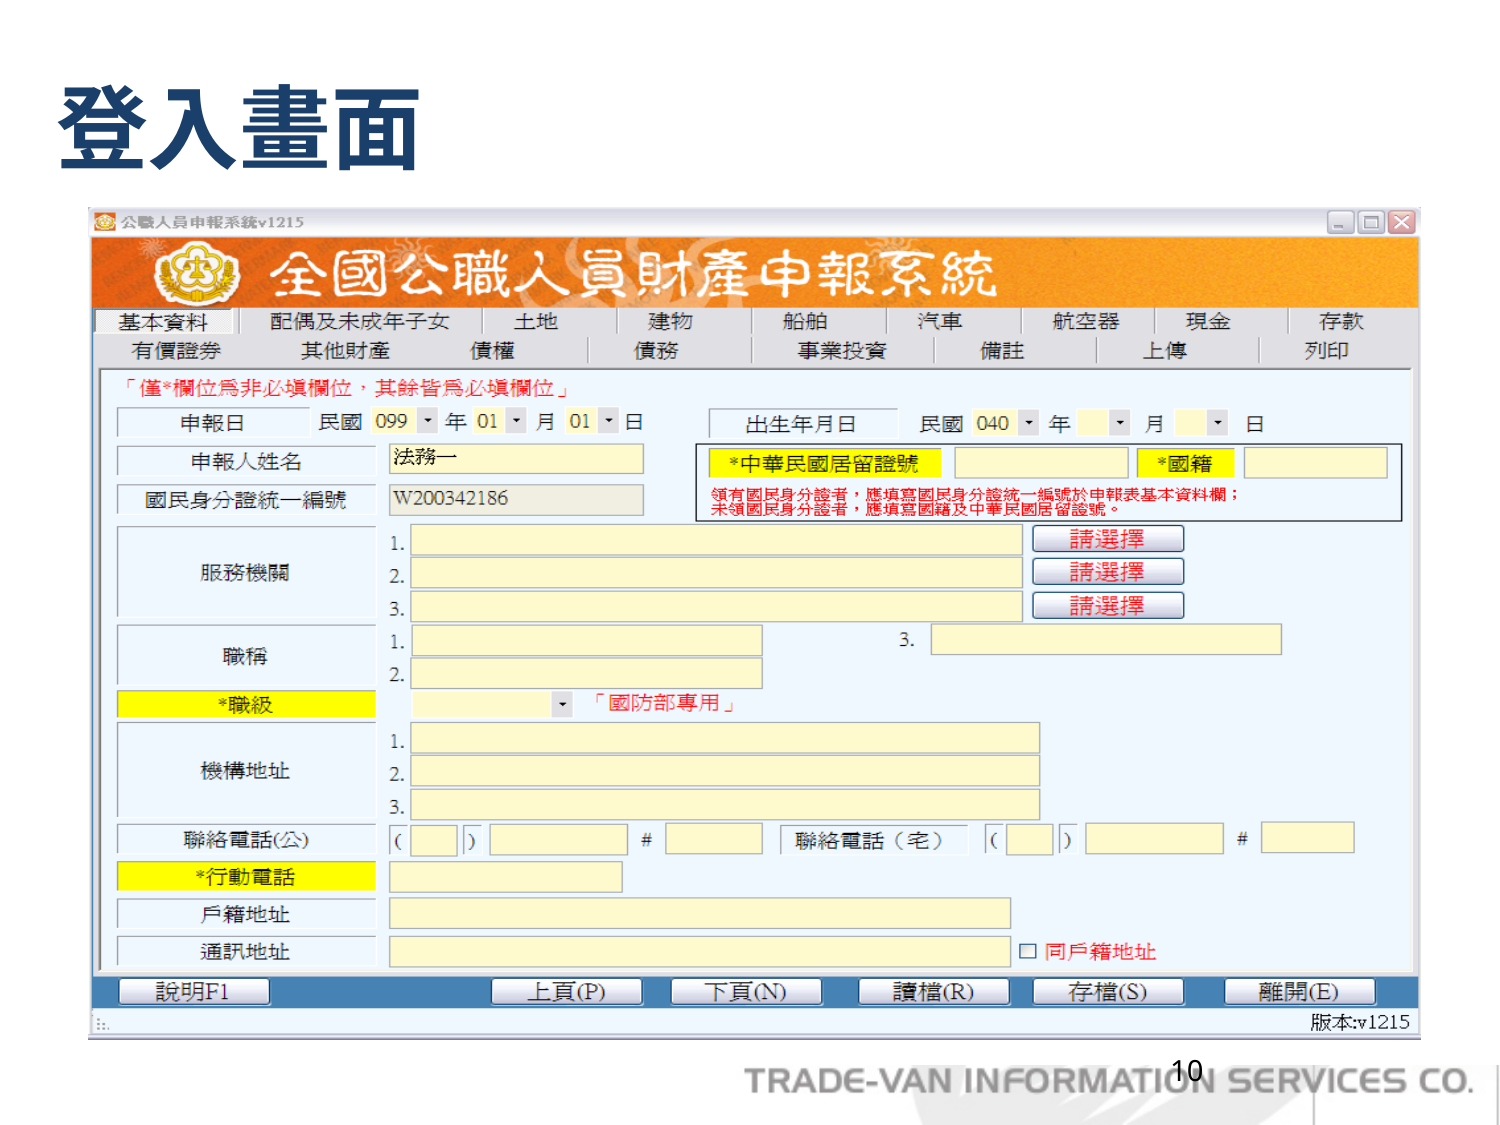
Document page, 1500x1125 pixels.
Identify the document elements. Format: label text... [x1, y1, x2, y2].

picture [88, 208, 1421, 1040]
text_box [0, 0, 1500, 1100]
text_box 登入畫面 [41, 43, 1034, 208]
